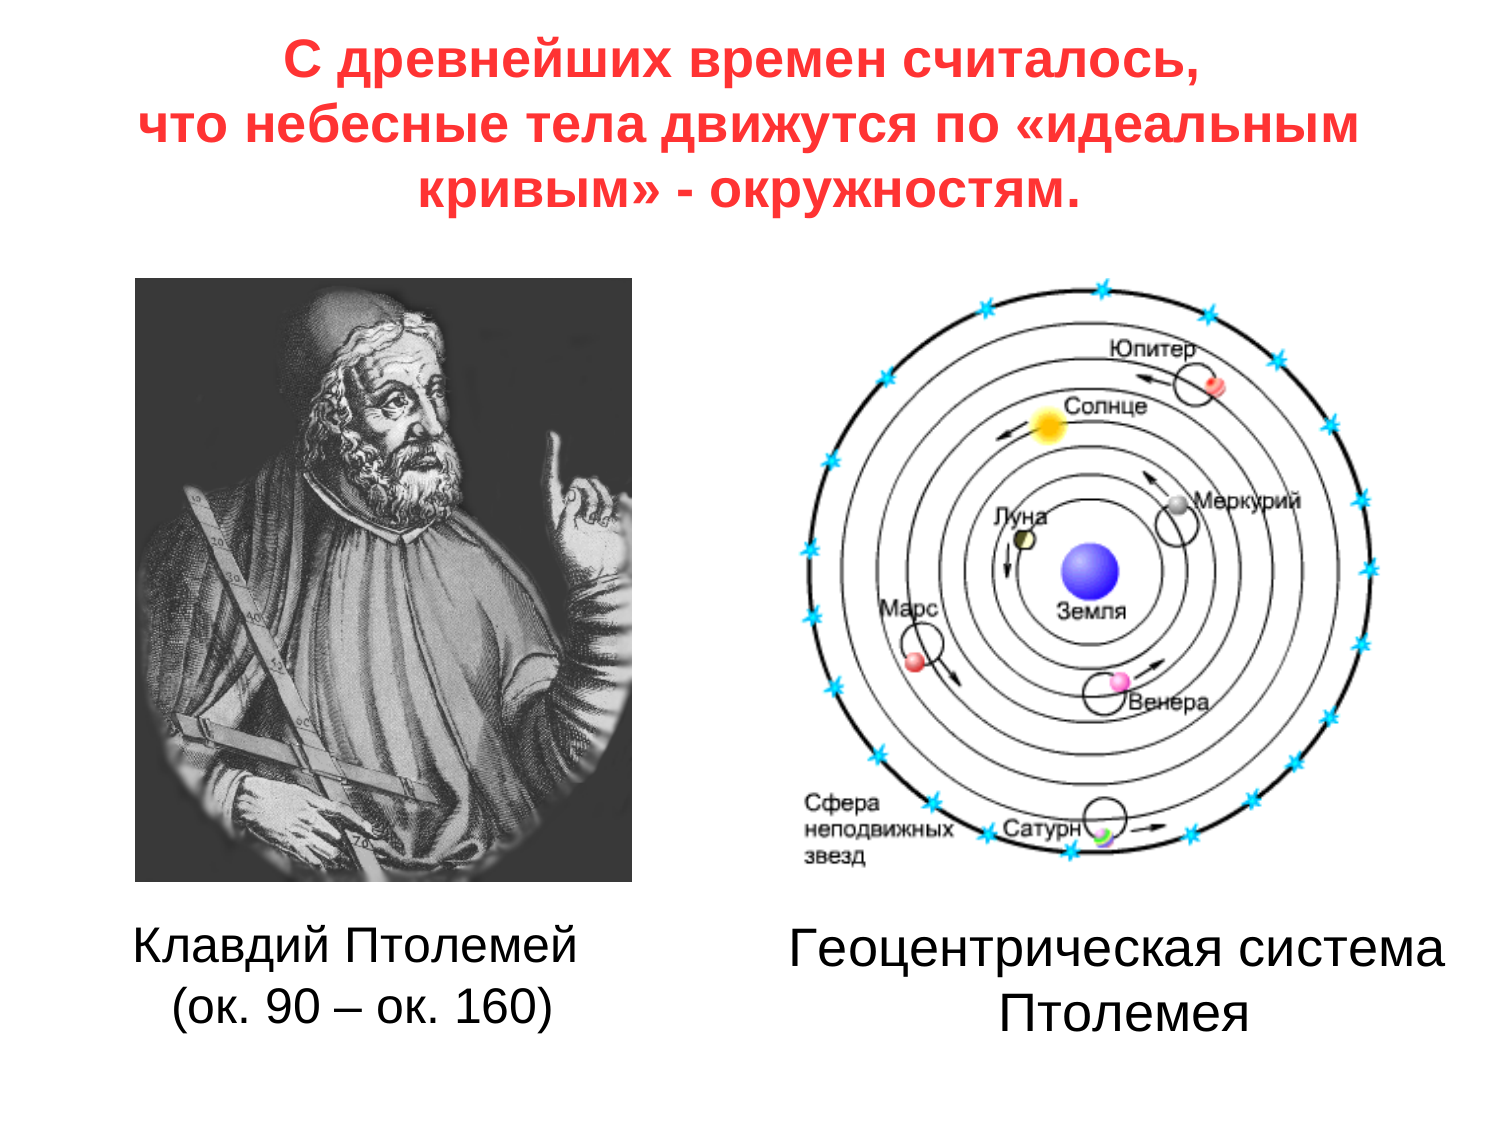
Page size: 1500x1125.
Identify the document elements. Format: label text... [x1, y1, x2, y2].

text_box Клавдий Птолемей (ок. 90 – ок. 160) [41, 904, 685, 1103]
text_box С древнейших времен считалось, что небесные тела движутся по «идеальным кривым» - окружностям. [0, 78, 1500, 209]
picture [135, 278, 632, 882]
picture [797, 278, 1388, 870]
text_box Геоцентрическая система Птолемея [773, 904, 1477, 1051]
